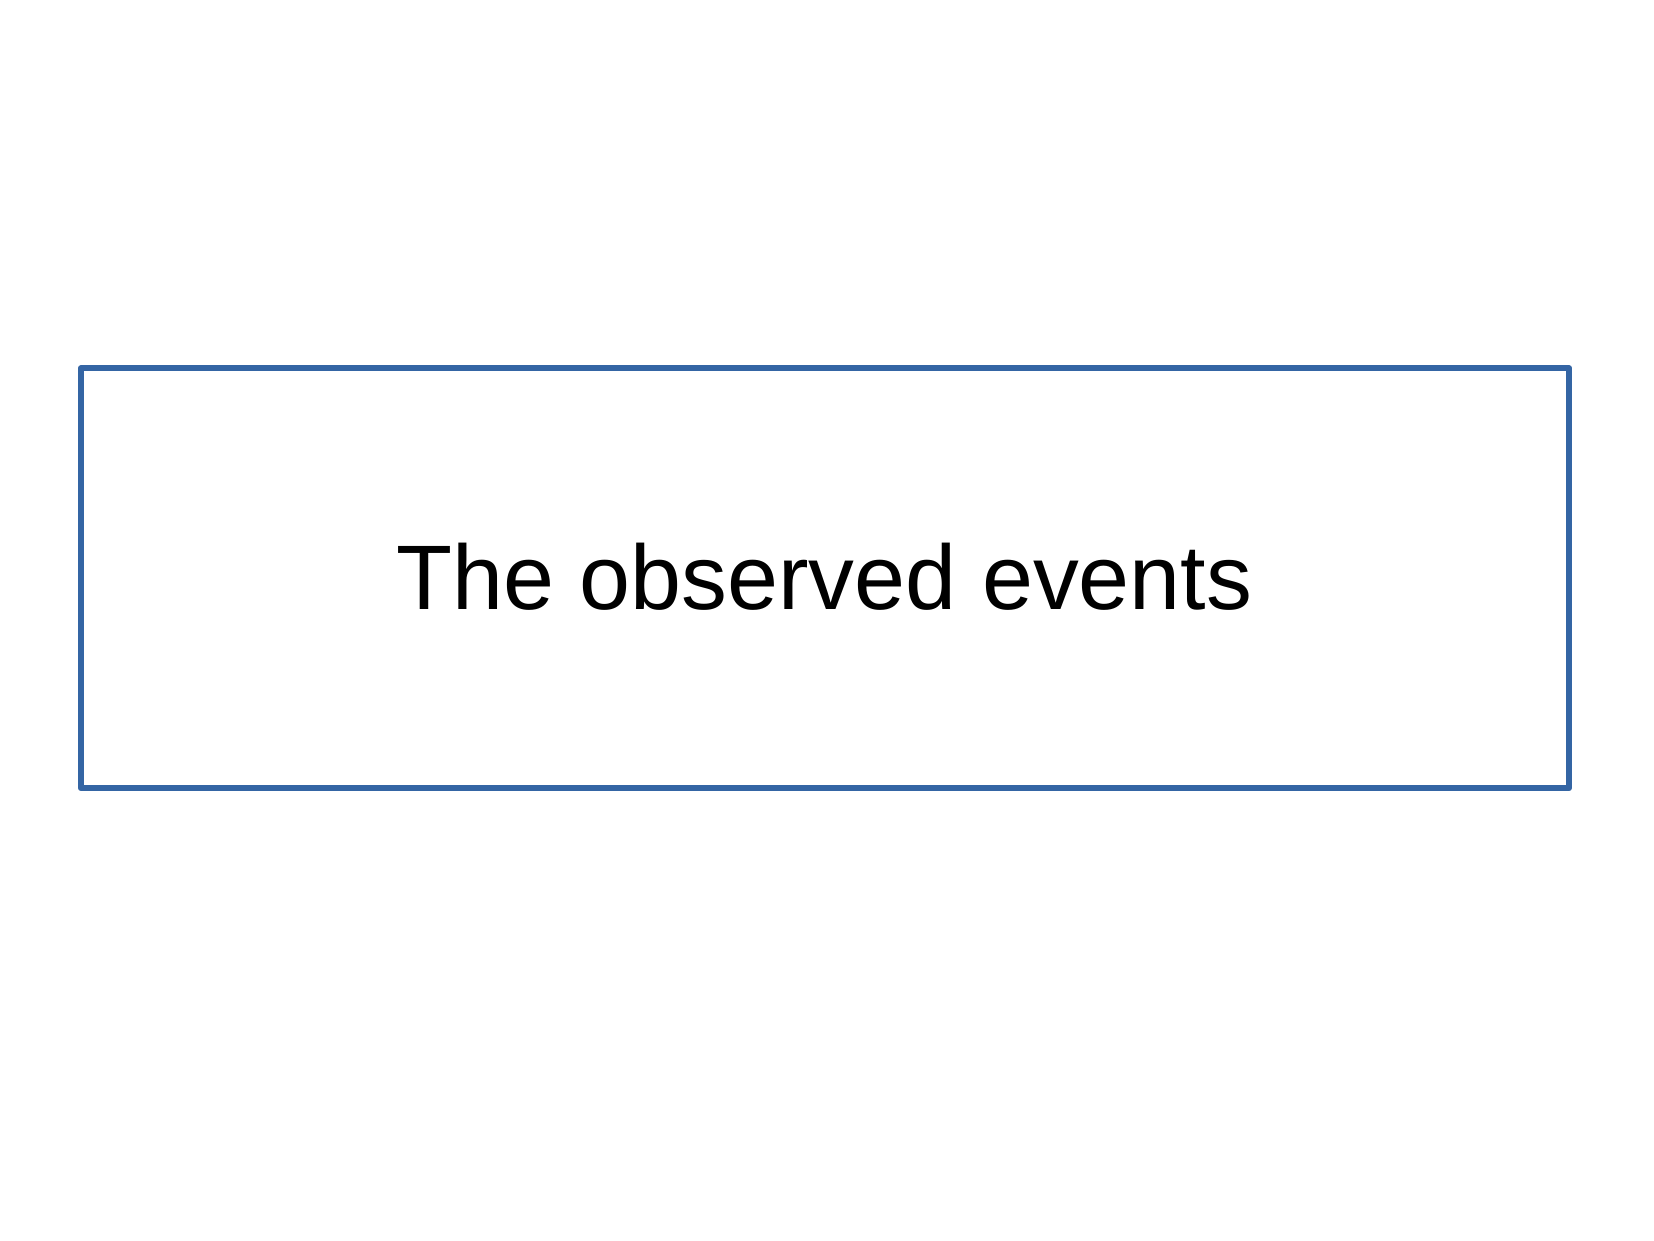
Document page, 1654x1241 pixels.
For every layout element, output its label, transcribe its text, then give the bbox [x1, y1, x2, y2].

title The observed events [80, 368, 1570, 789]
